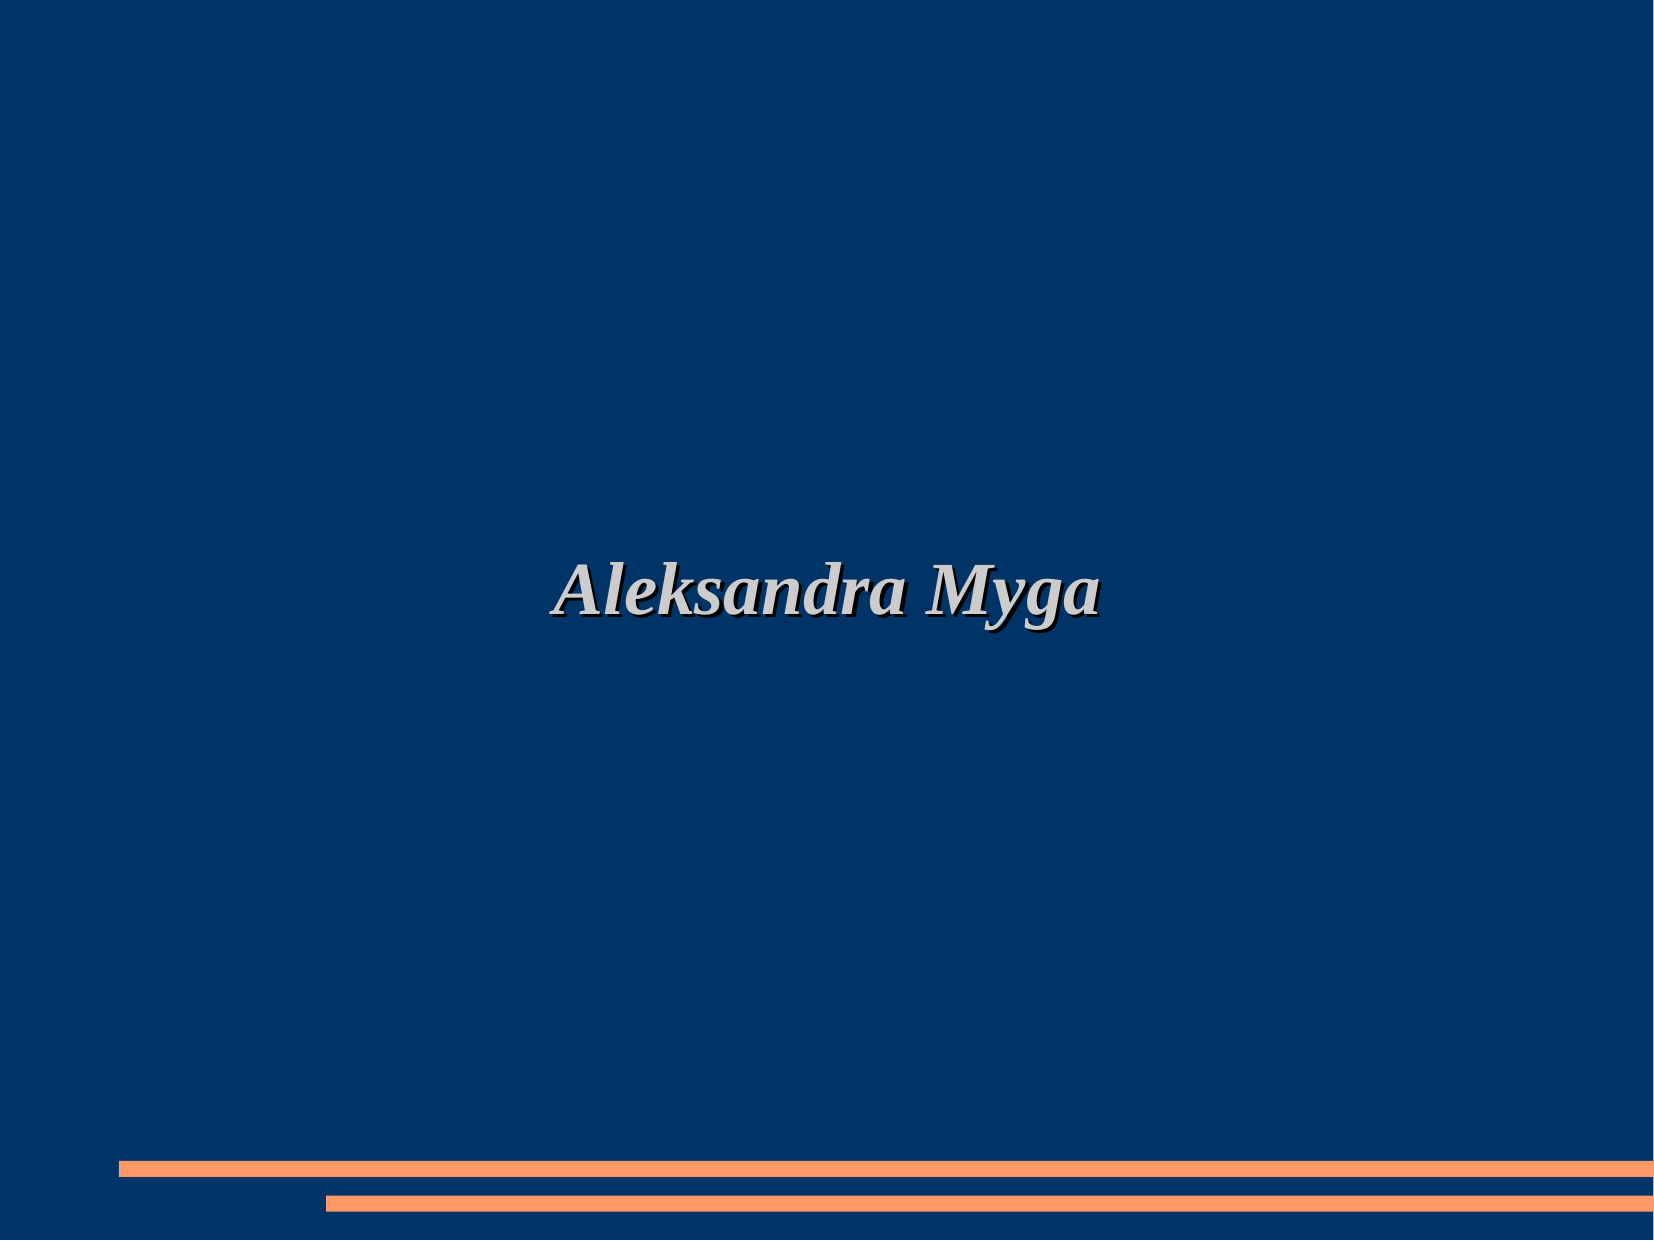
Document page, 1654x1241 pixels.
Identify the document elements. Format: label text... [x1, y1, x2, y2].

subtitle Aleksandra Myga [121, 46, 1534, 1132]
